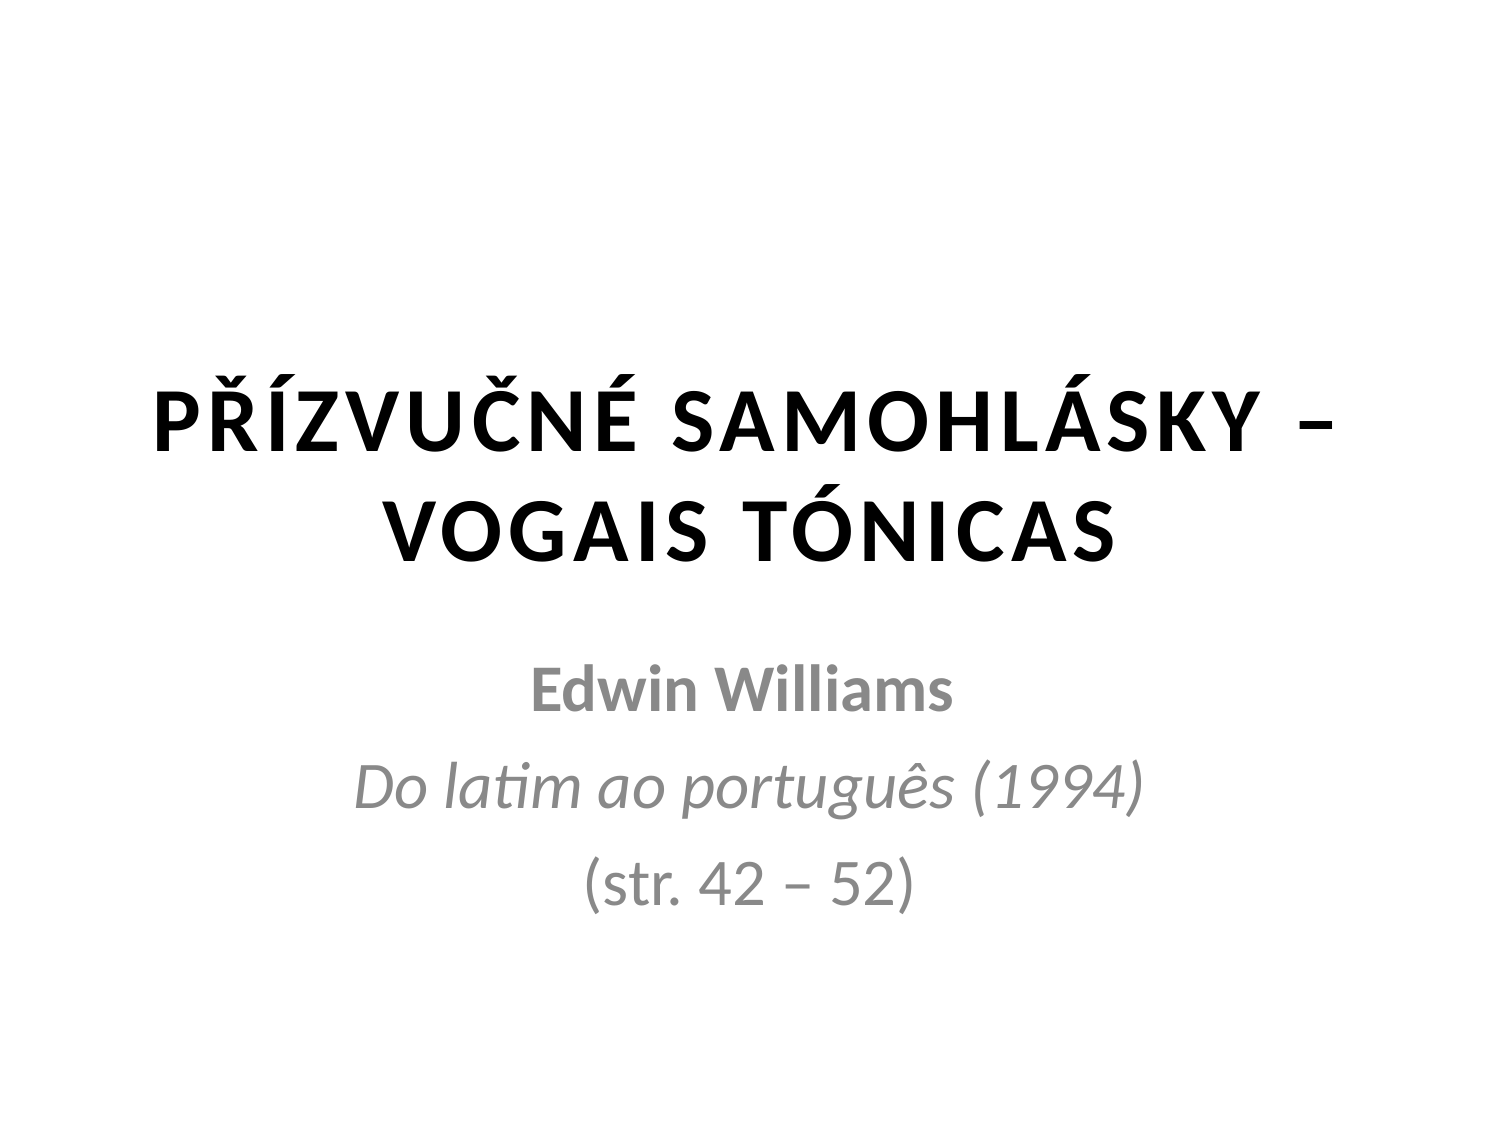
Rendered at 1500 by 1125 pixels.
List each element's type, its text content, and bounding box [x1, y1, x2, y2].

title PŘÍZVUČNÉ SAMOHLÁSKY – VOGAIS TÓNICAS [112, 349, 1388, 591]
subtitle Edwin Williams Do latim ao português (1994) (str. 42 – 52) [225, 637, 1276, 925]
